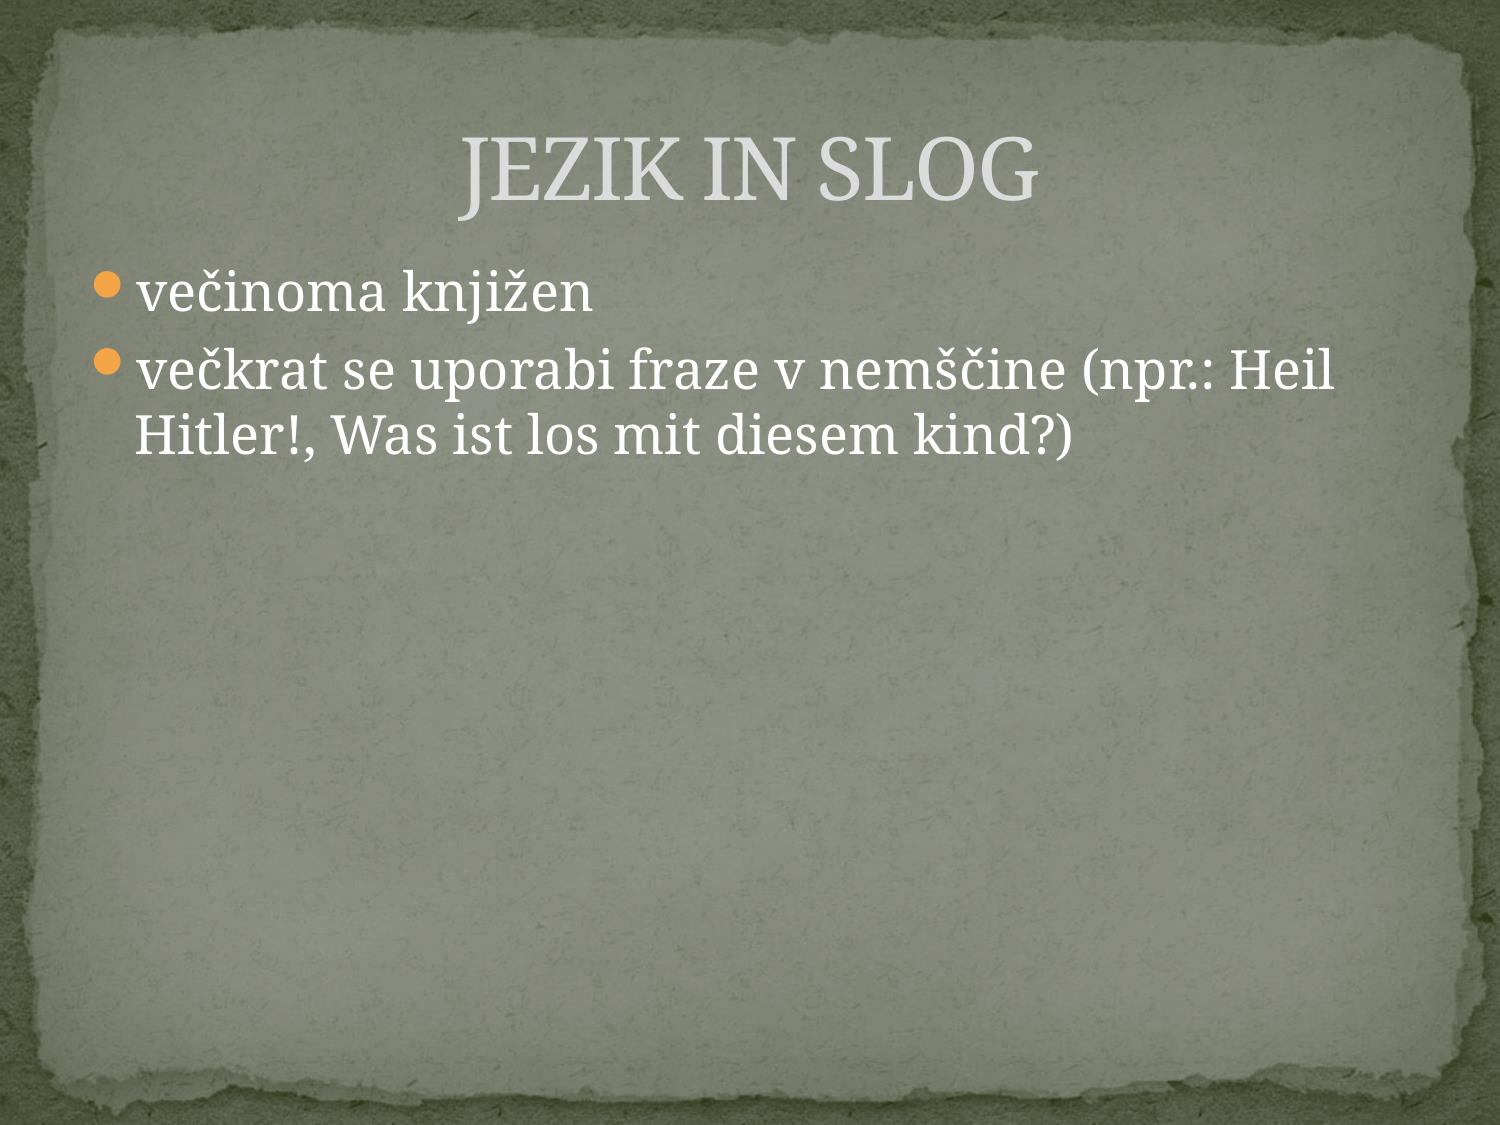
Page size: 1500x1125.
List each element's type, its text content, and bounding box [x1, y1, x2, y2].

list večinoma knjižen večkrat se uporabi fraze v nemščine (npr.: Heil Hitler!, Was ist los mit diesem kind?) [75, 249, 1425, 1000]
picture [0, 0, 1500, 1125]
title JEZIK IN SLOG [75, 24, 1425, 225]
